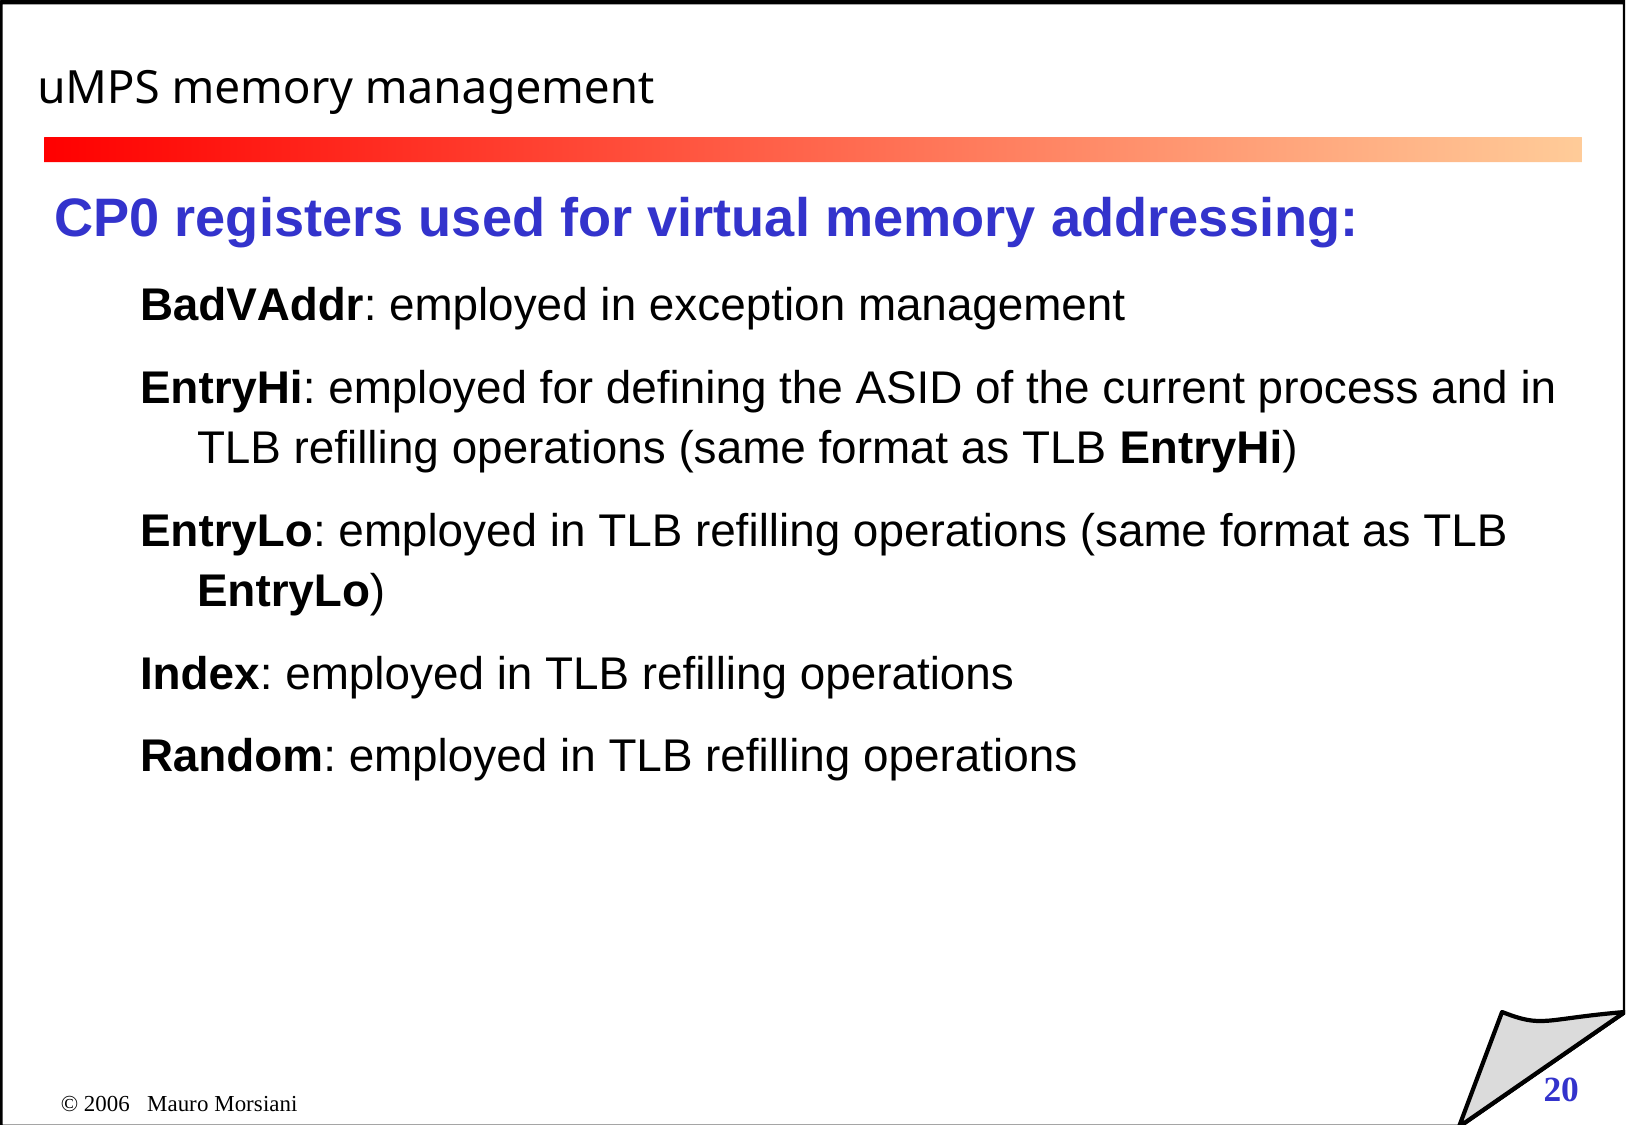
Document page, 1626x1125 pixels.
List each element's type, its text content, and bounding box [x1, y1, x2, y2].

list CP0 registers used for virtual memory addressing: BadVAddr: employed in exception management EntryHi: employed for defining the ASID of the current process and in TLB refilling operations (same format as TLB EntryHi) EntryLo: employed in TLB refilling operations (same format as TLB EntryLo) Index: employed in TLB refilling operations Random: employed in TLB refilling operations [54, 187, 1571, 1124]
title uMPS memory management [37, 44, 1588, 131]
